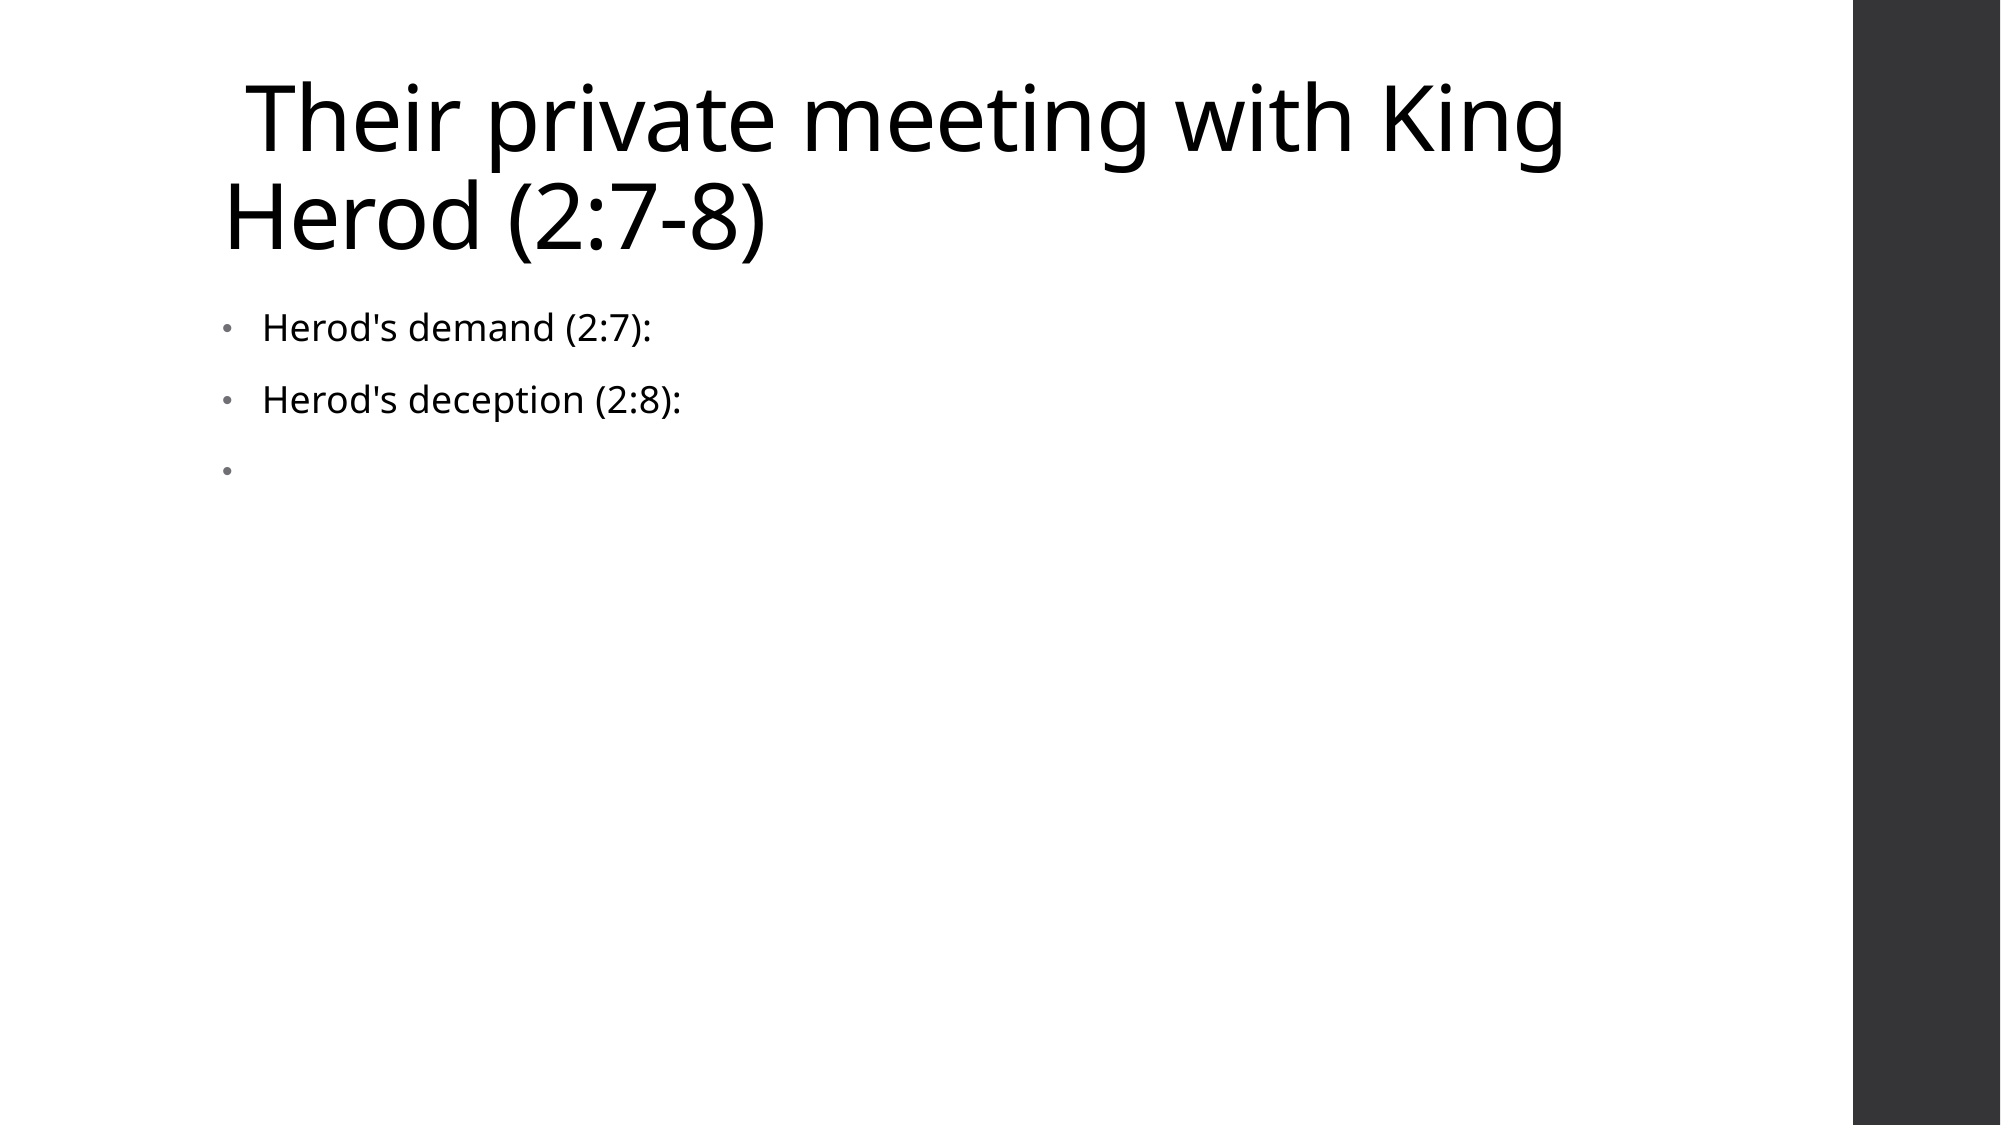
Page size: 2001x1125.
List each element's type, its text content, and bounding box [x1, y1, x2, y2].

list Herod's demand (2:7): Herod's deception (2:8): [206, 299, 1617, 1014]
title Their private meeting with King Herod (2:7-8) [206, 60, 1797, 278]
